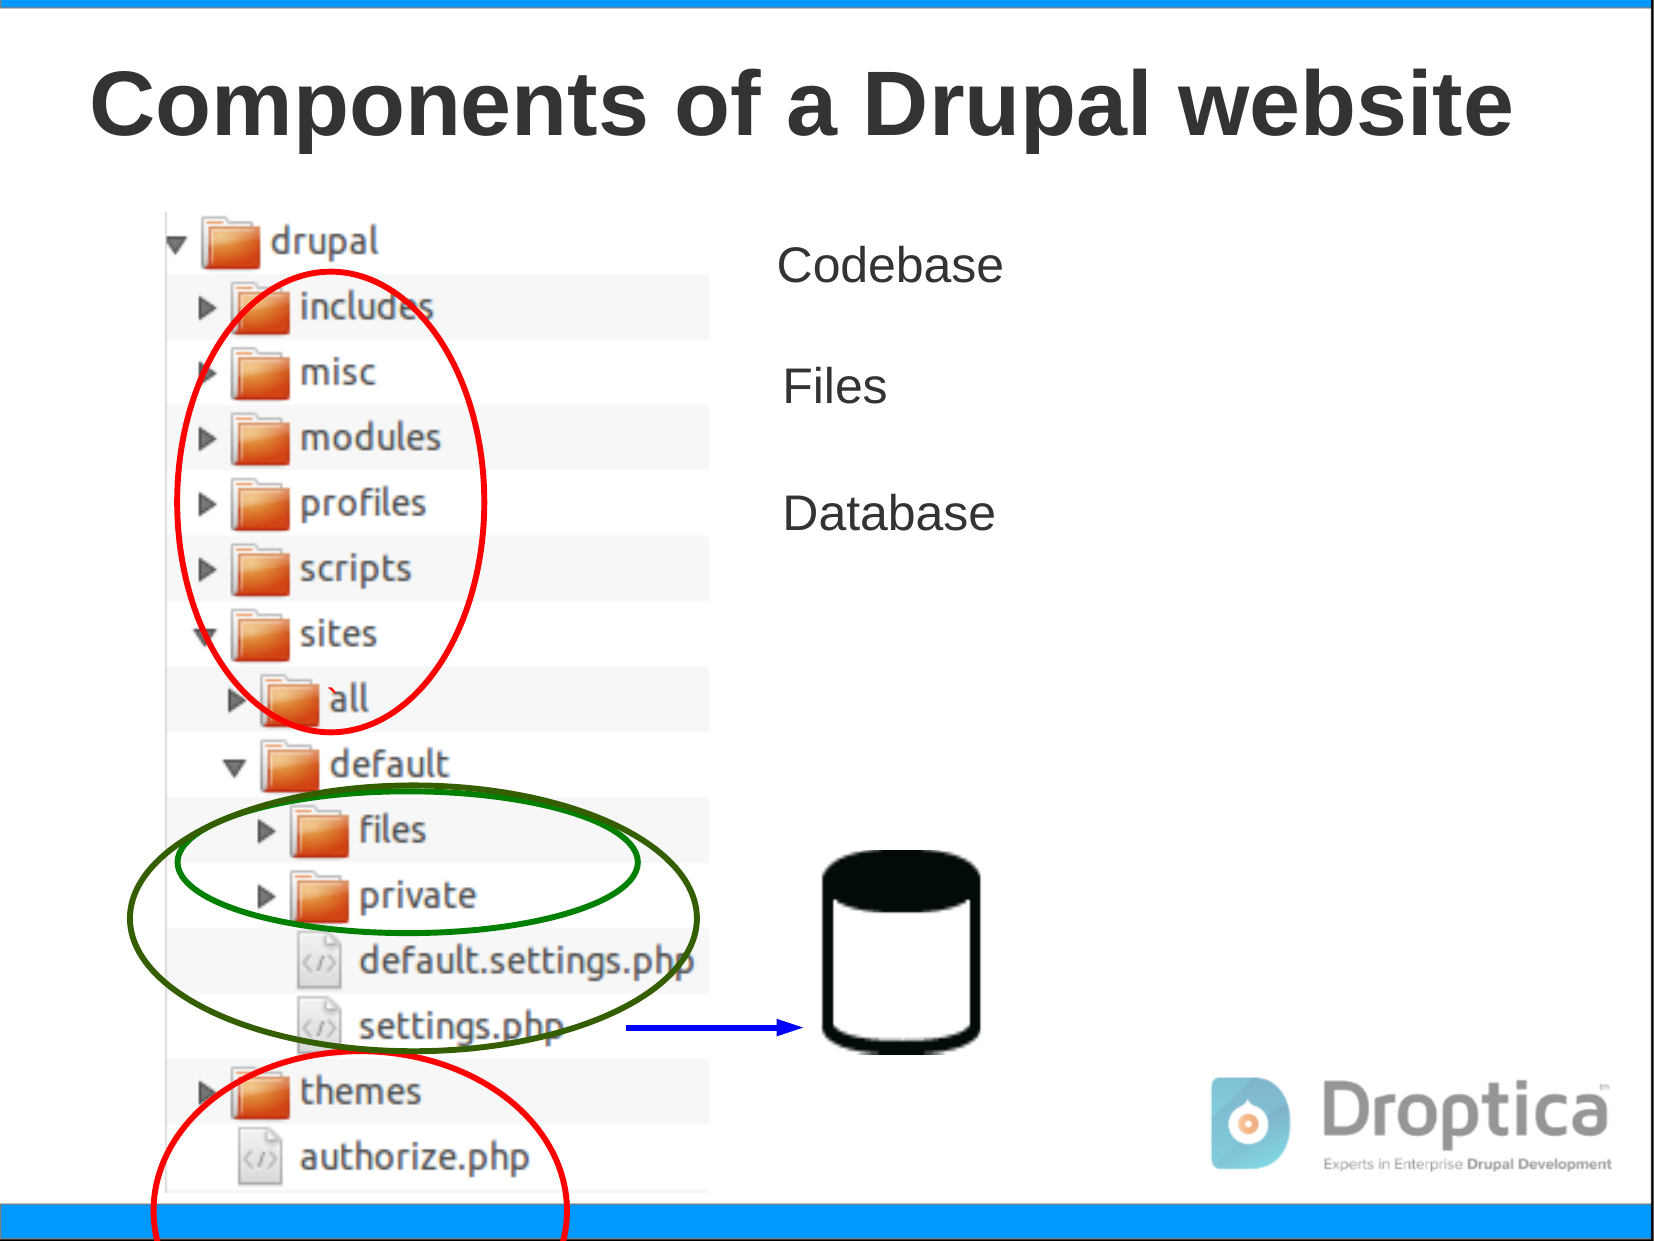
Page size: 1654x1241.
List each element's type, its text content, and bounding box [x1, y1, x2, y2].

text_box Codebase [761, 230, 1654, 301]
picture [157, 1055, 564, 1241]
title Components of a Drupal website [59, 0, 1548, 208]
picture [0, 0, 1654, 1241]
picture [133, 835, 693, 1048]
text_box Files [767, 350, 1371, 422]
text_box Database [767, 477, 1359, 617]
picture [181, 795, 634, 930]
